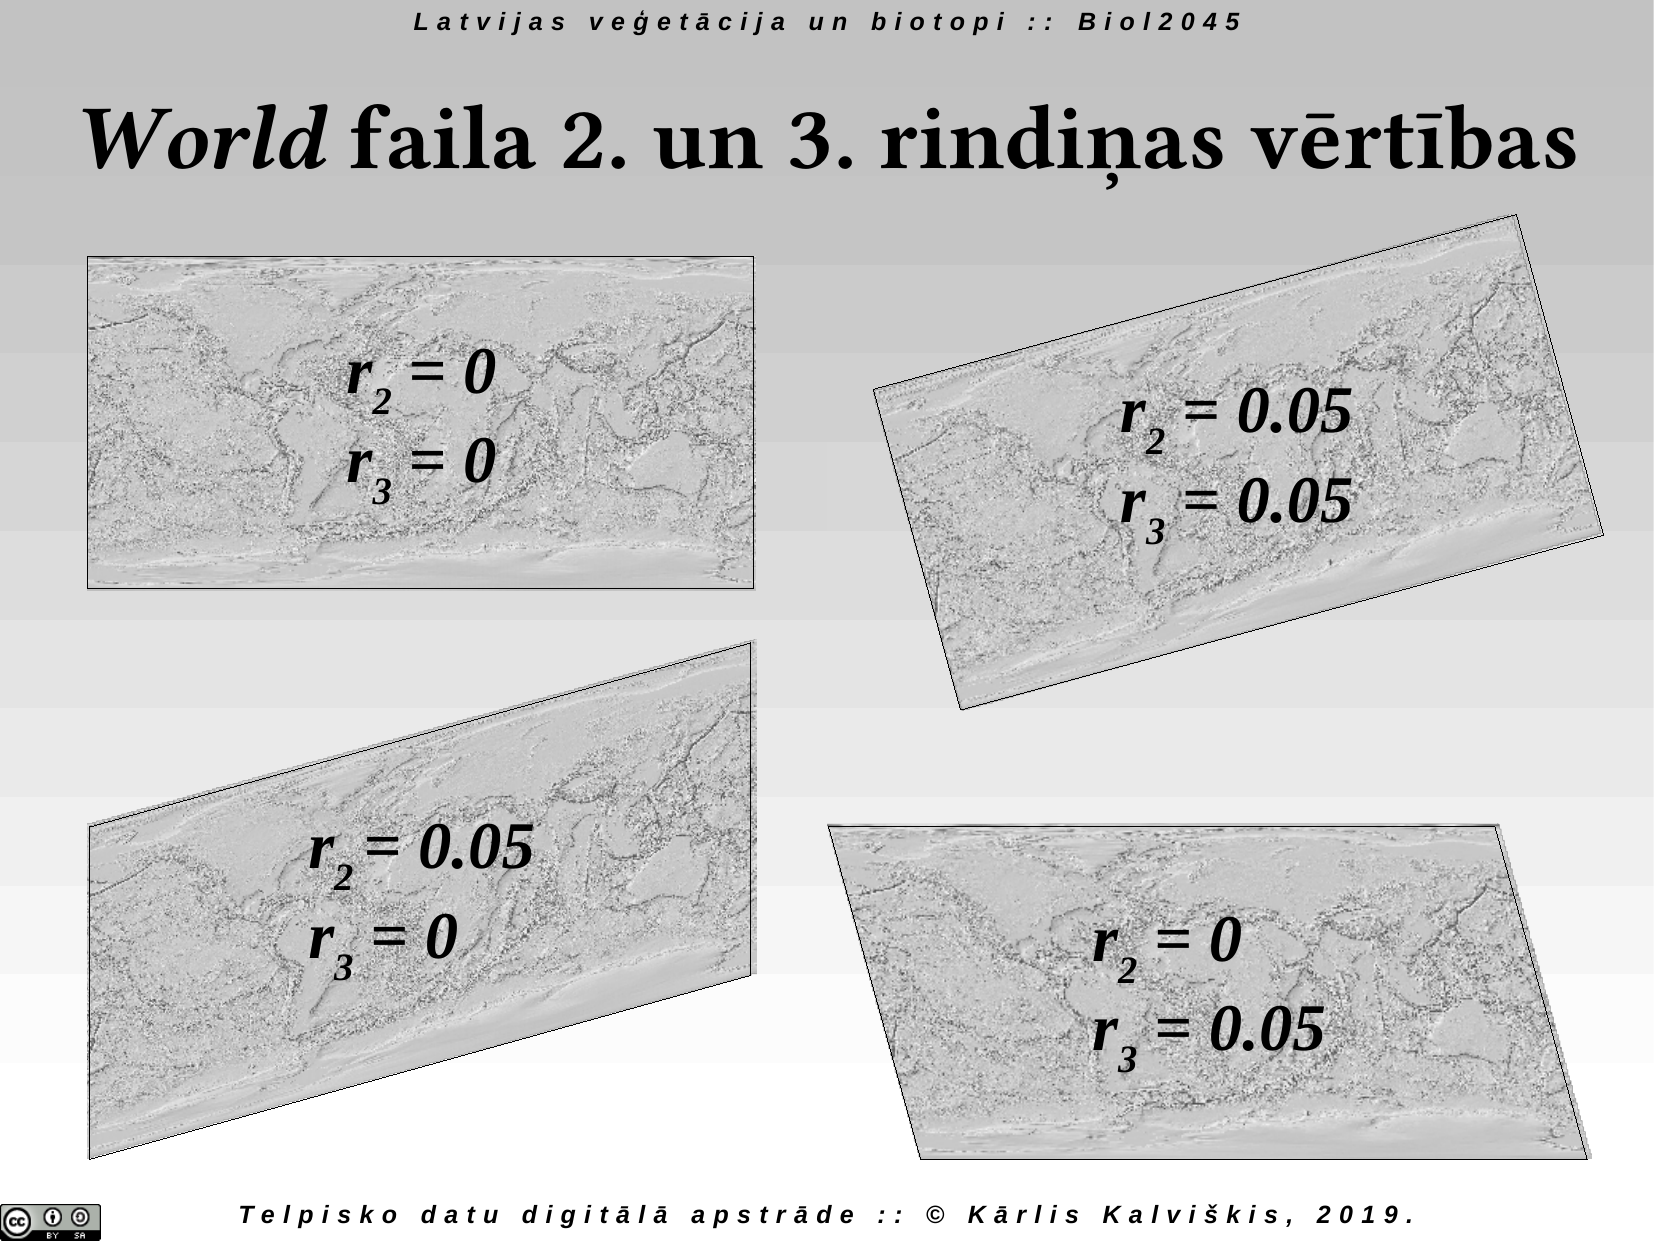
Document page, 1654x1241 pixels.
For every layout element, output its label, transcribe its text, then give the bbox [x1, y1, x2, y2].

title World faila 2. un 3. rindiņas vērtības [29, 43, 1625, 234]
picture [0, 0, 1654, 1241]
